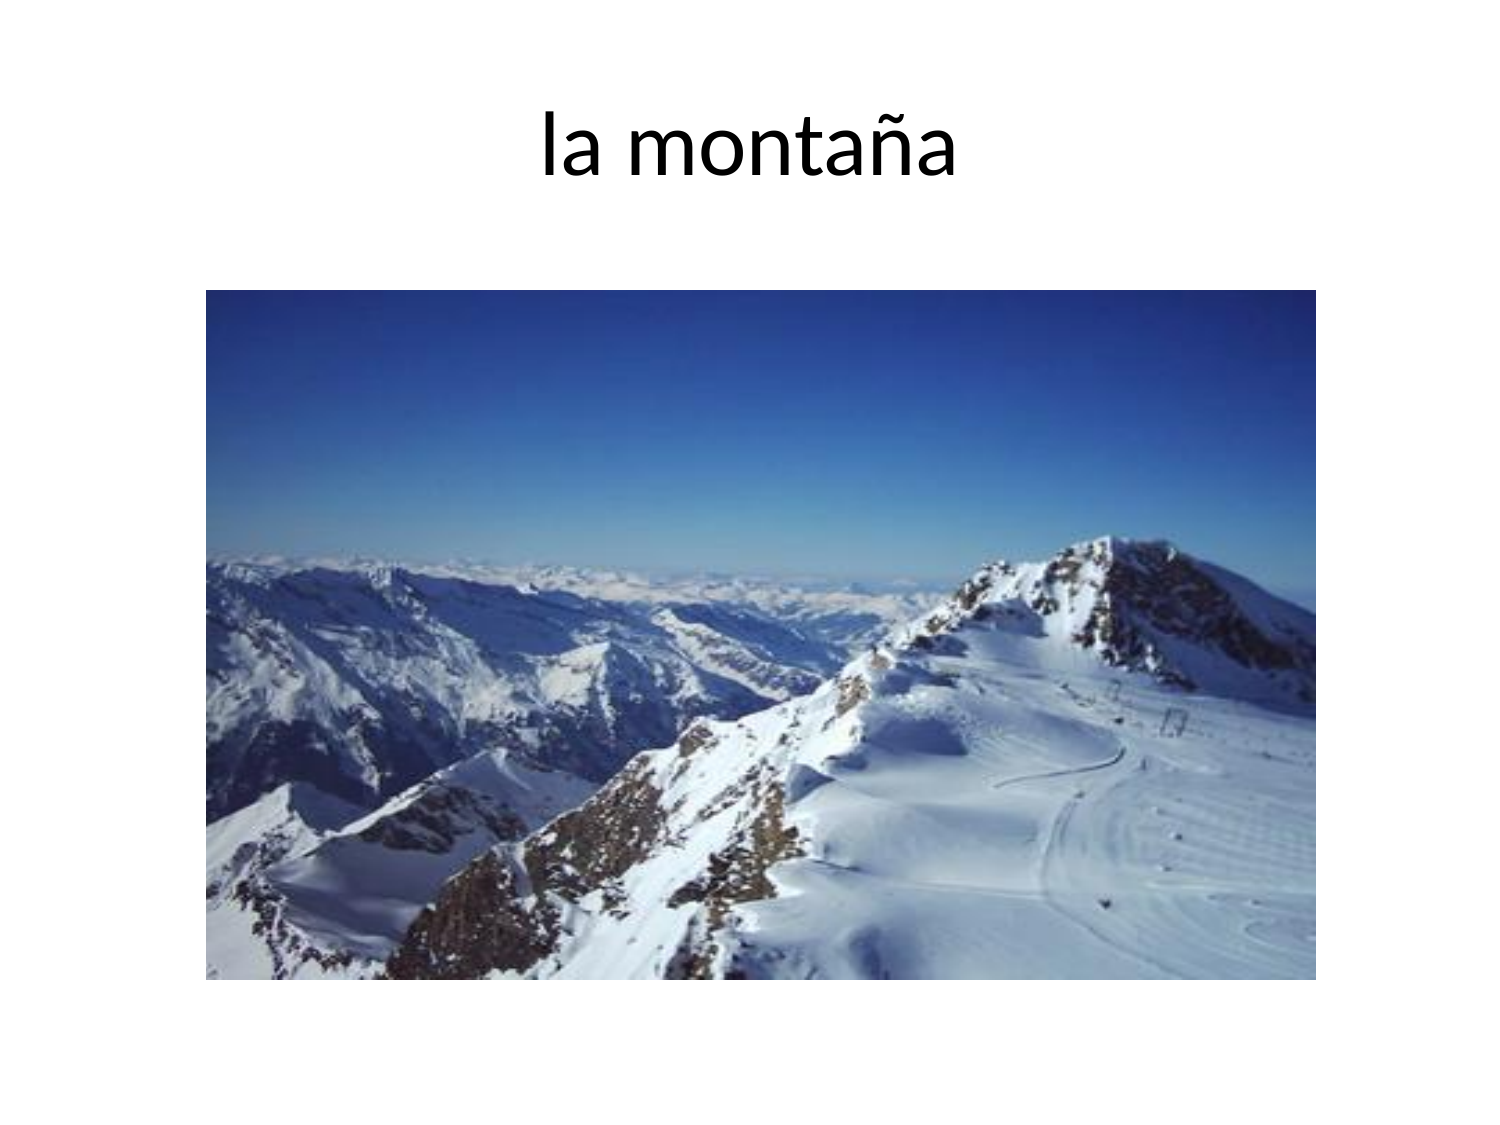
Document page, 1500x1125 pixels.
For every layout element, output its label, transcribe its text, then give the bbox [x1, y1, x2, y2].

title la montaña [75, 45, 1425, 233]
picture [206, 290, 1316, 980]
